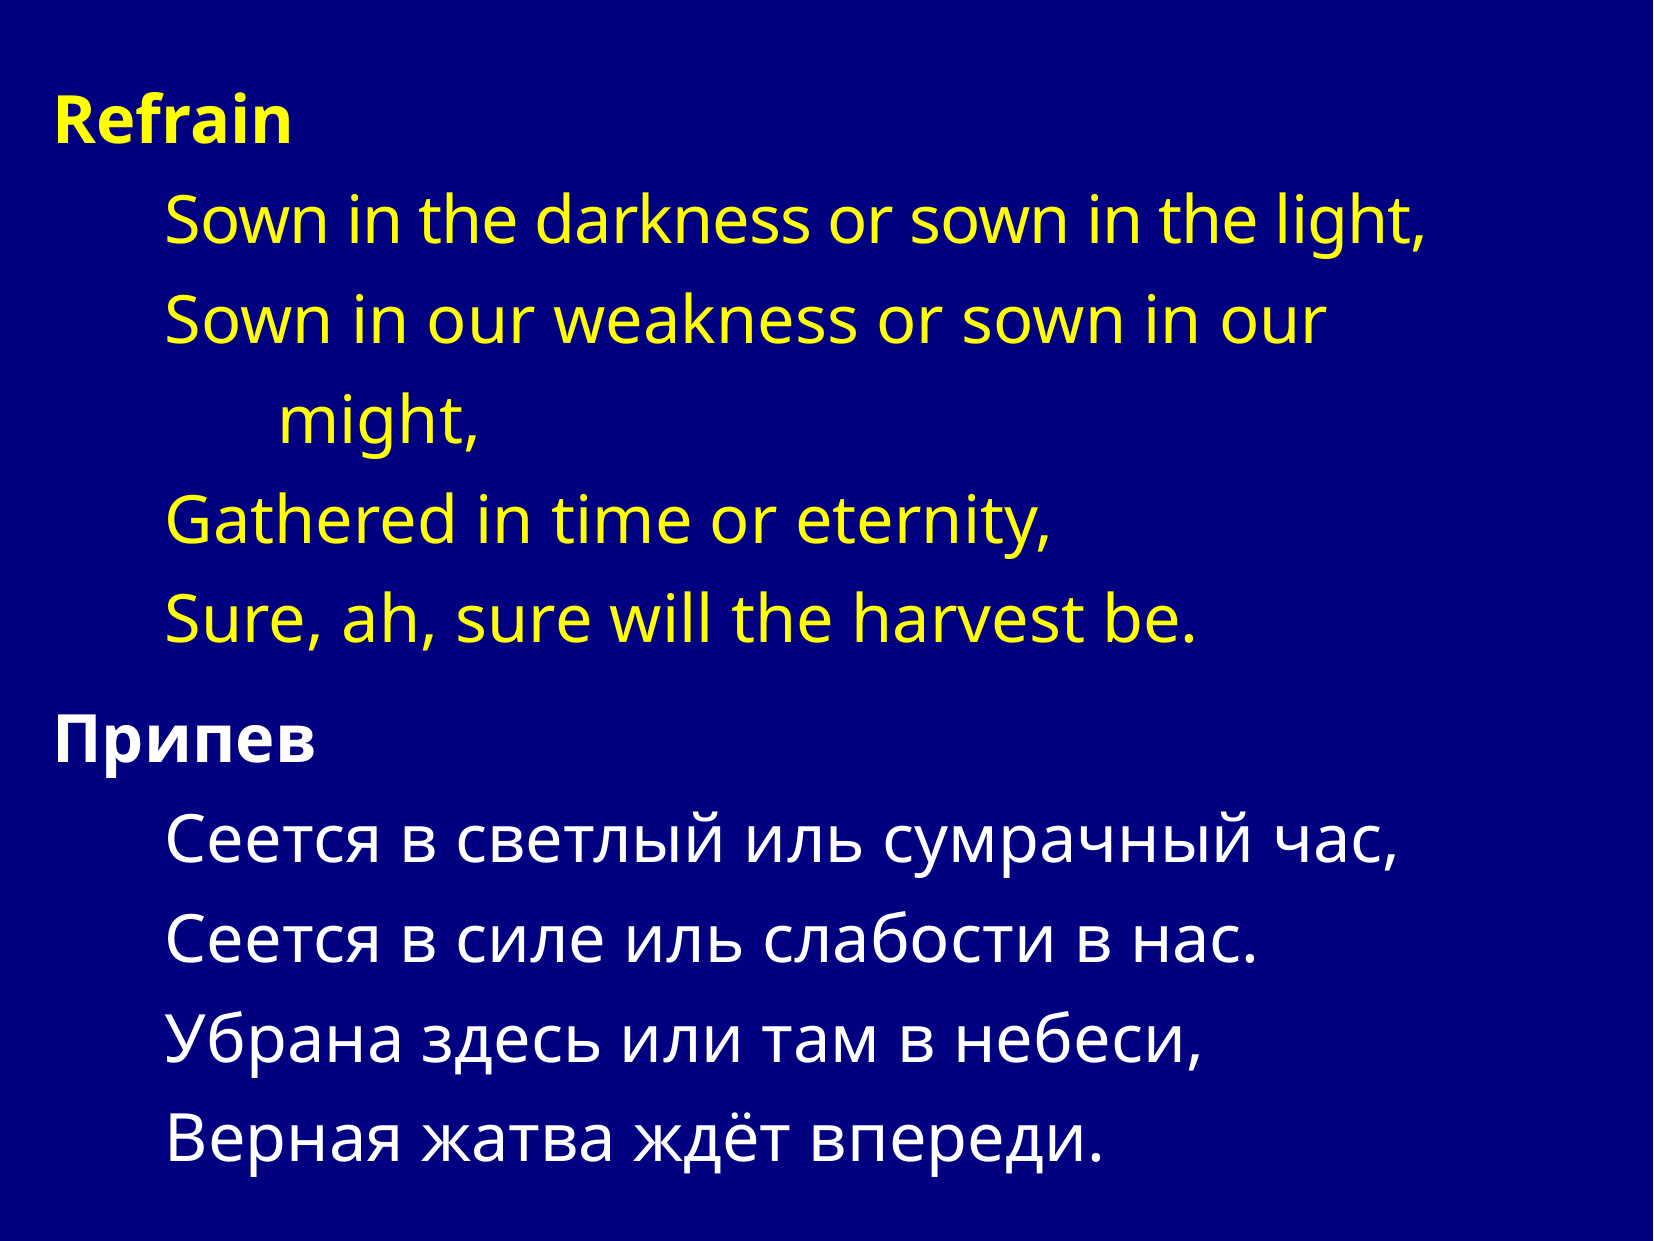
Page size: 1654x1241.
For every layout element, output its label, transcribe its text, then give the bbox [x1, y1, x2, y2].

text_box Припев Сеется в светлый иль сумрачный час, Сеется в силе иль слабости в нас. Убрана здесь или там в небеси, Верная жатва ждёт впереди. [37, 675, 1576, 1163]
text_box Refrain Sown in the darkness or sown in the light, Sown in our weakness or sown in our might, Gathered in time or eternity, Sure, ah, sure will the harvest be. [37, 56, 1653, 638]
